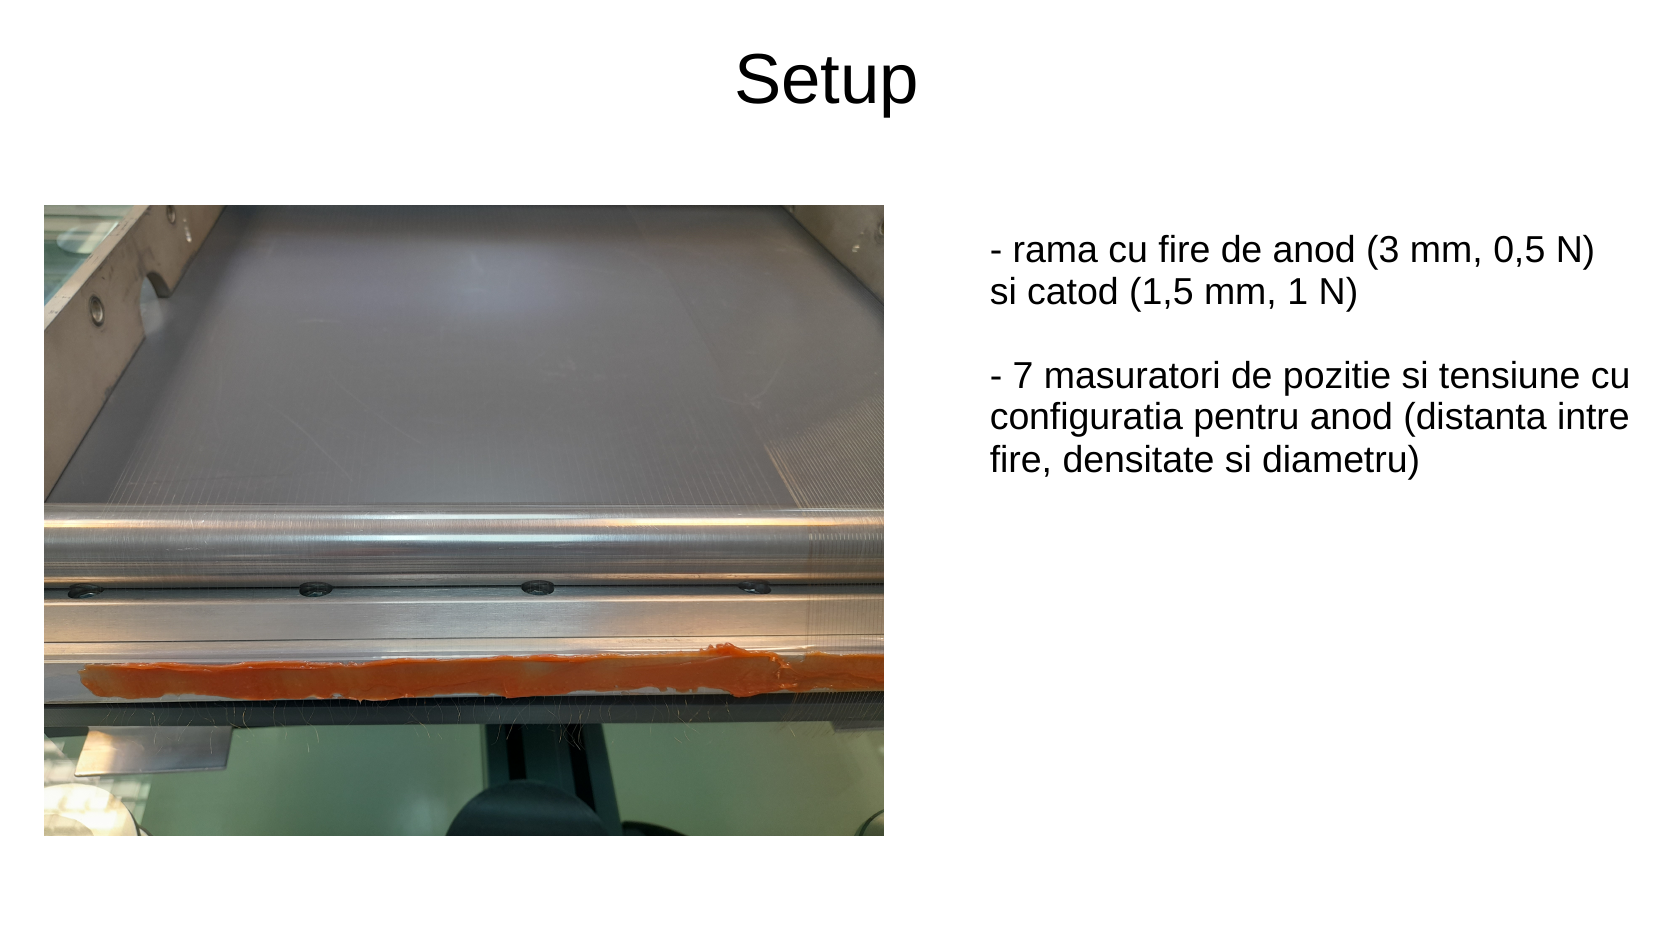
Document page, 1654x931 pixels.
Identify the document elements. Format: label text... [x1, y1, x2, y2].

picture [44, 205, 884, 836]
title Setup [82, 1, 1571, 157]
text_box - rama cu fire de anod (3 mm, 0,5 N) si catod (1,5 mm, 1 N) - 7 masuratori de pozitie si tensiune cu configuratia pentru anod (distanta intre fire, densitate si diametru) [975, 220, 1651, 488]
